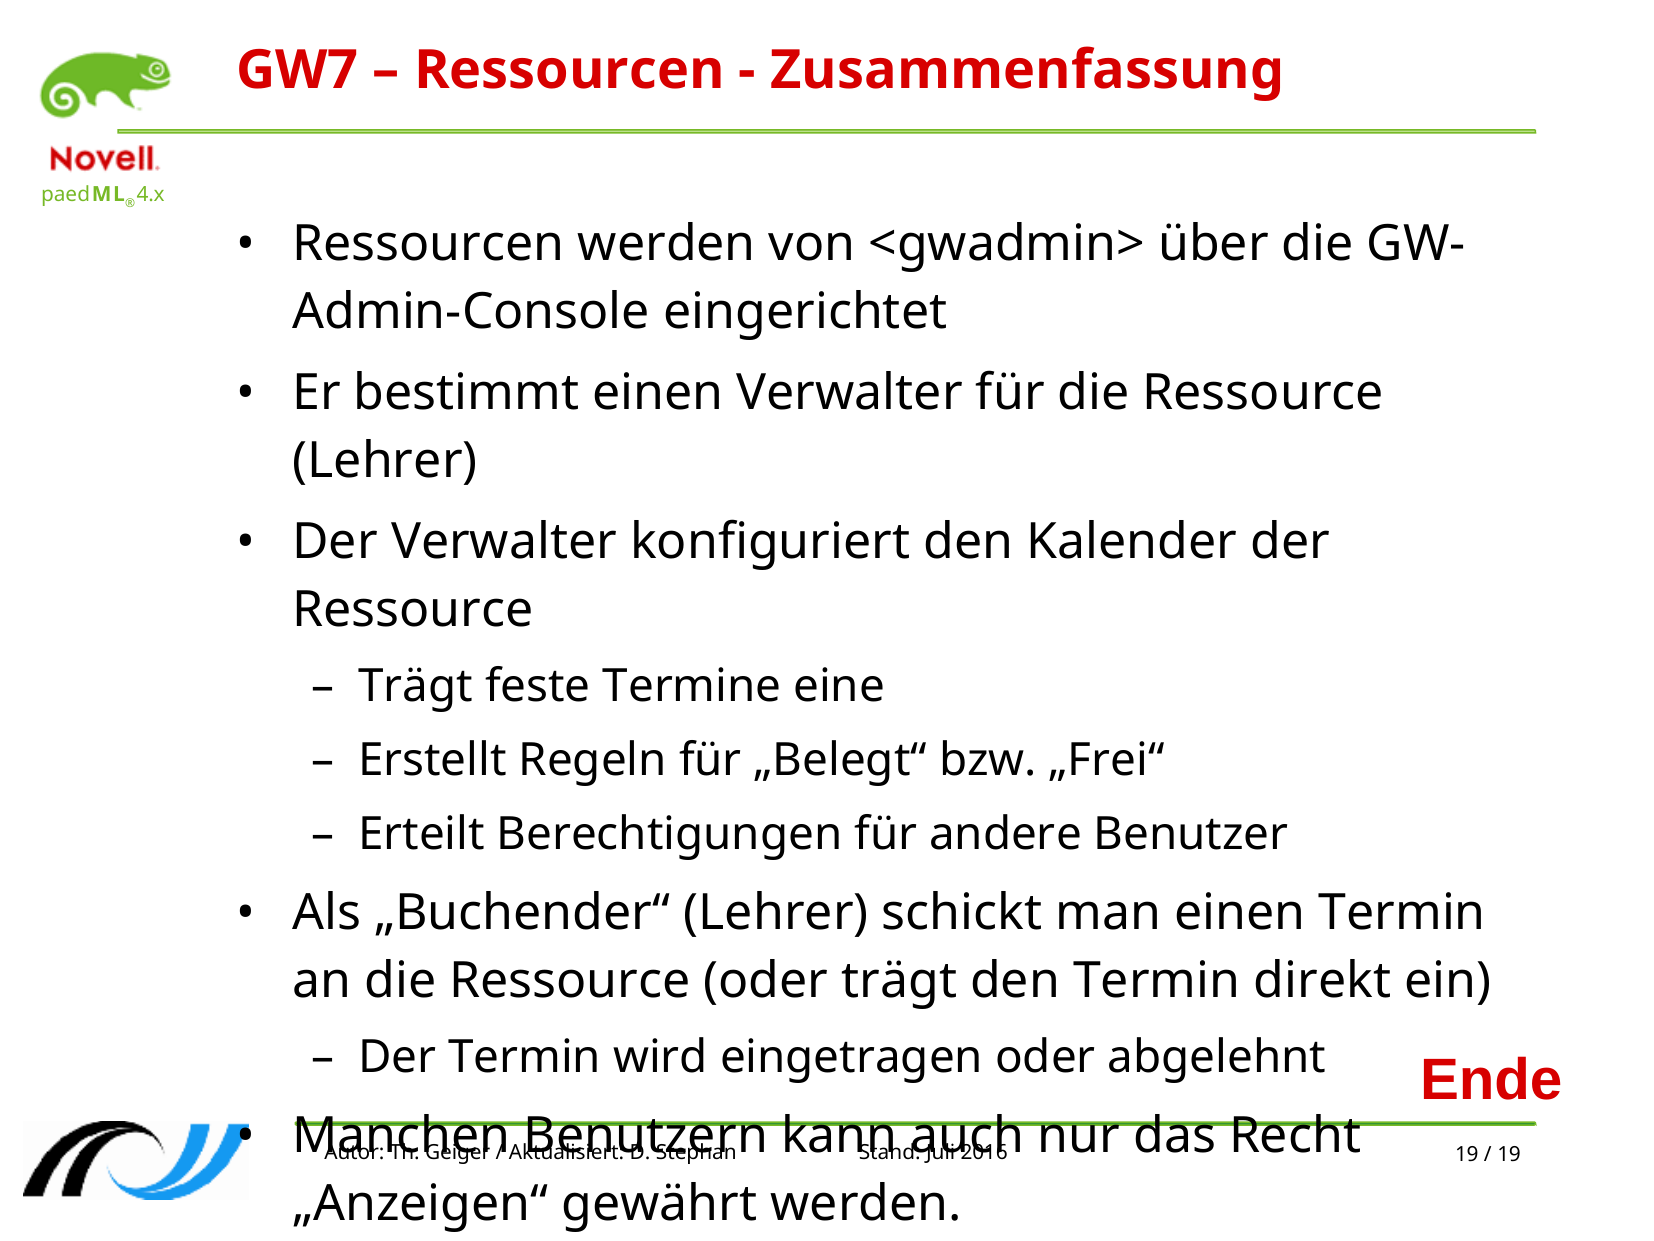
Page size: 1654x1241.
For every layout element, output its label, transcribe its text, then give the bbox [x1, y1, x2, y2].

list Ressourcen werden von <gwadmin> über die GW-Admin-Console eingerichtet Er bestimmt einen Verwalter für die Ressource (Lehrer) Der Verwalter konfiguriert den Kalender der Ressource Trägt feste Termine eine Erstellt Regeln für „Belegt“ bzw. „Frei“ Erteilt Berechtigungen für andere Benutzer Als „Buchender“ (Lehrer) schickt man einen Termin an die Ressource (oder trägt den Termin direkt ein) Der Termin wird eingetragen oder abgelehnt Manchen Benutzern kann auch nur das Recht „Anzeigen“ gewährt werden. [236, 206, 1565, 1064]
text_box Ende [1405, 1039, 1578, 1121]
picture [23, 1121, 249, 1200]
picture [26, 35, 184, 193]
title GW7 – Ressourcen - Zusammenfassung [236, 17, 1536, 119]
